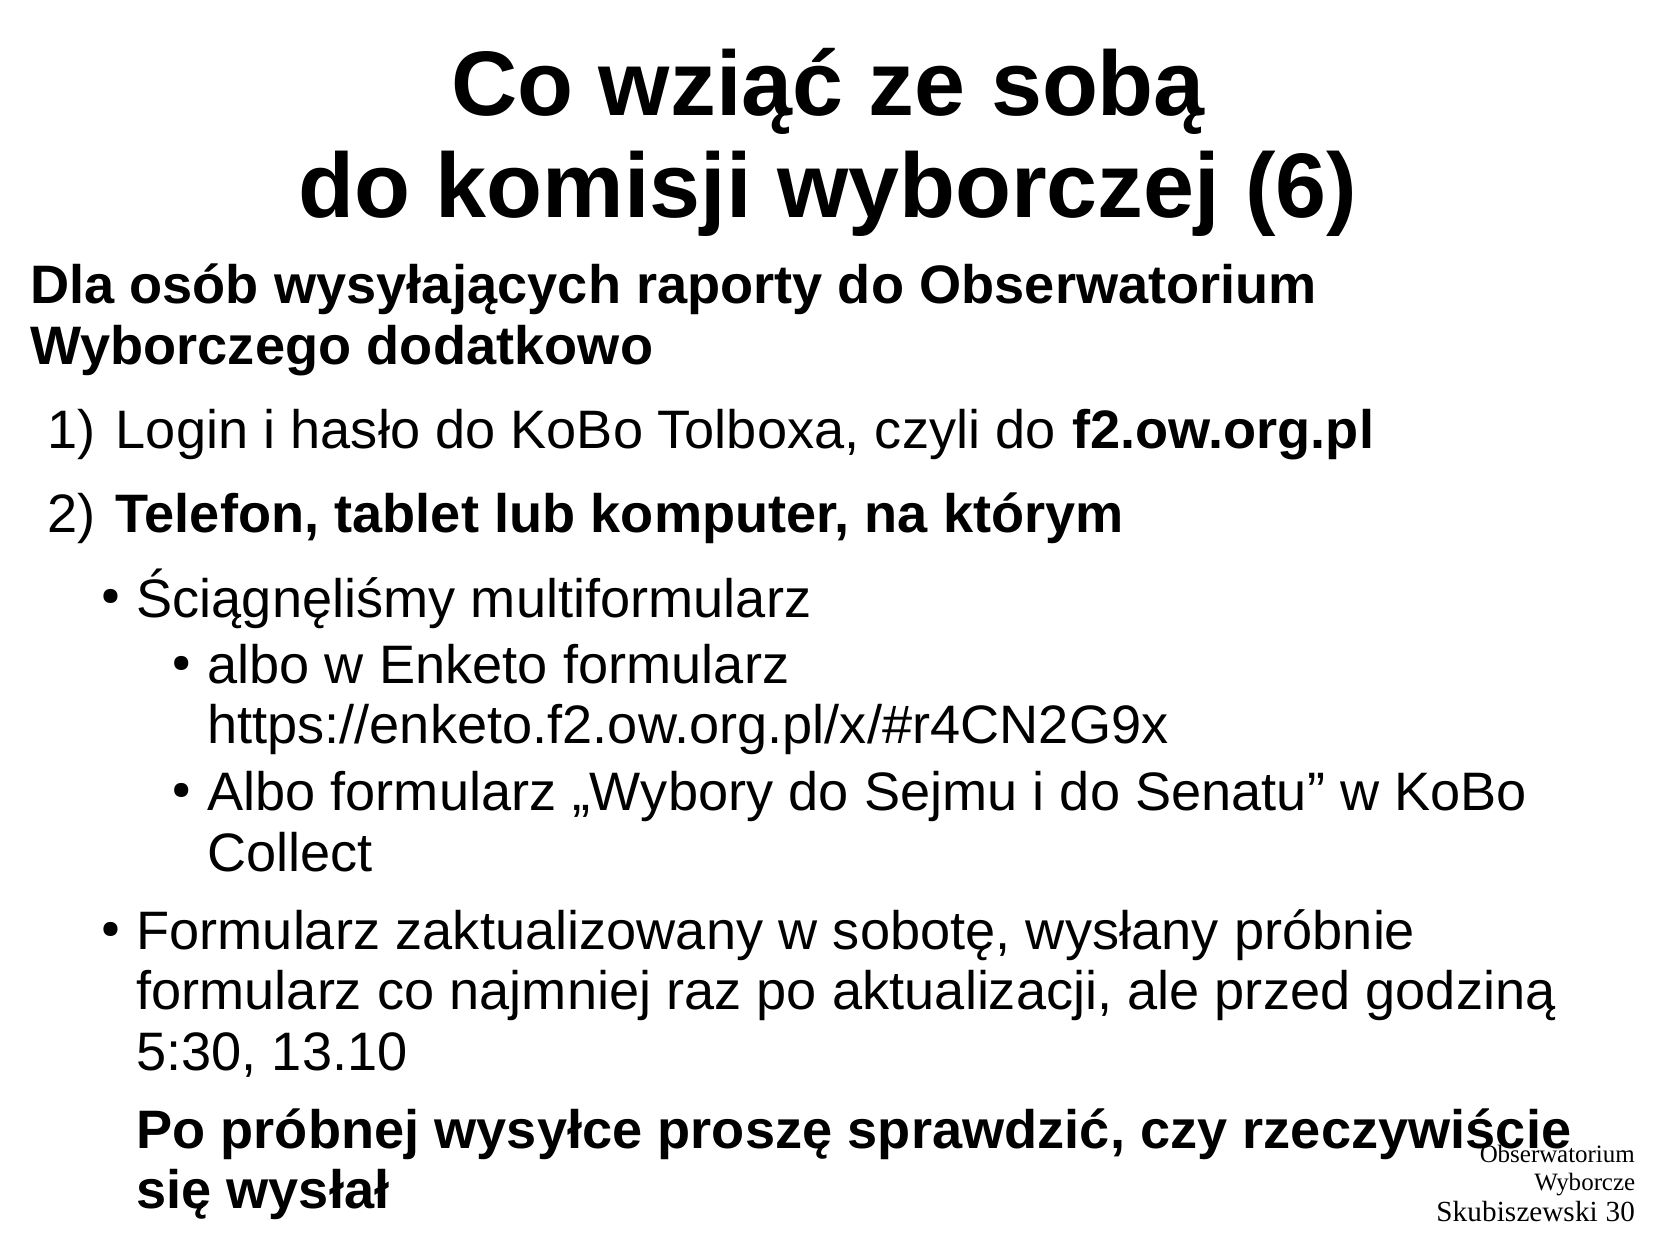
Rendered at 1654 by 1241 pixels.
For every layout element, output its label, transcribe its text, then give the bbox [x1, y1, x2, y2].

list Dla osób wysyłających raporty do Obserwatorium Wyborczego dodatkowo Login i hasło do KoBo Tolboxa, czyli do f2.ow.org.pl Telefon, tablet lub komputer, na którym Ściągnęliśmy multiformularz albo w Enketo formularz https://enketo.f2.ow.org.pl/x/#r4CN2G9x Albo formularz „Wybory do Sejmu i do Senatu” w KoBo Collect Formularz zaktualizowany w sobotę, wysłany próbnie formularz co najmniej raz po aktualizacji, ale przed godziną 5:30, 13.10 Po próbnej wysyłce proszę sprawdzić, czy rzeczywiście się wysłał [30, 255, 1583, 1241]
title Co wziąć ze sobą do komisji wyborczej (6) [84, 32, 1573, 238]
